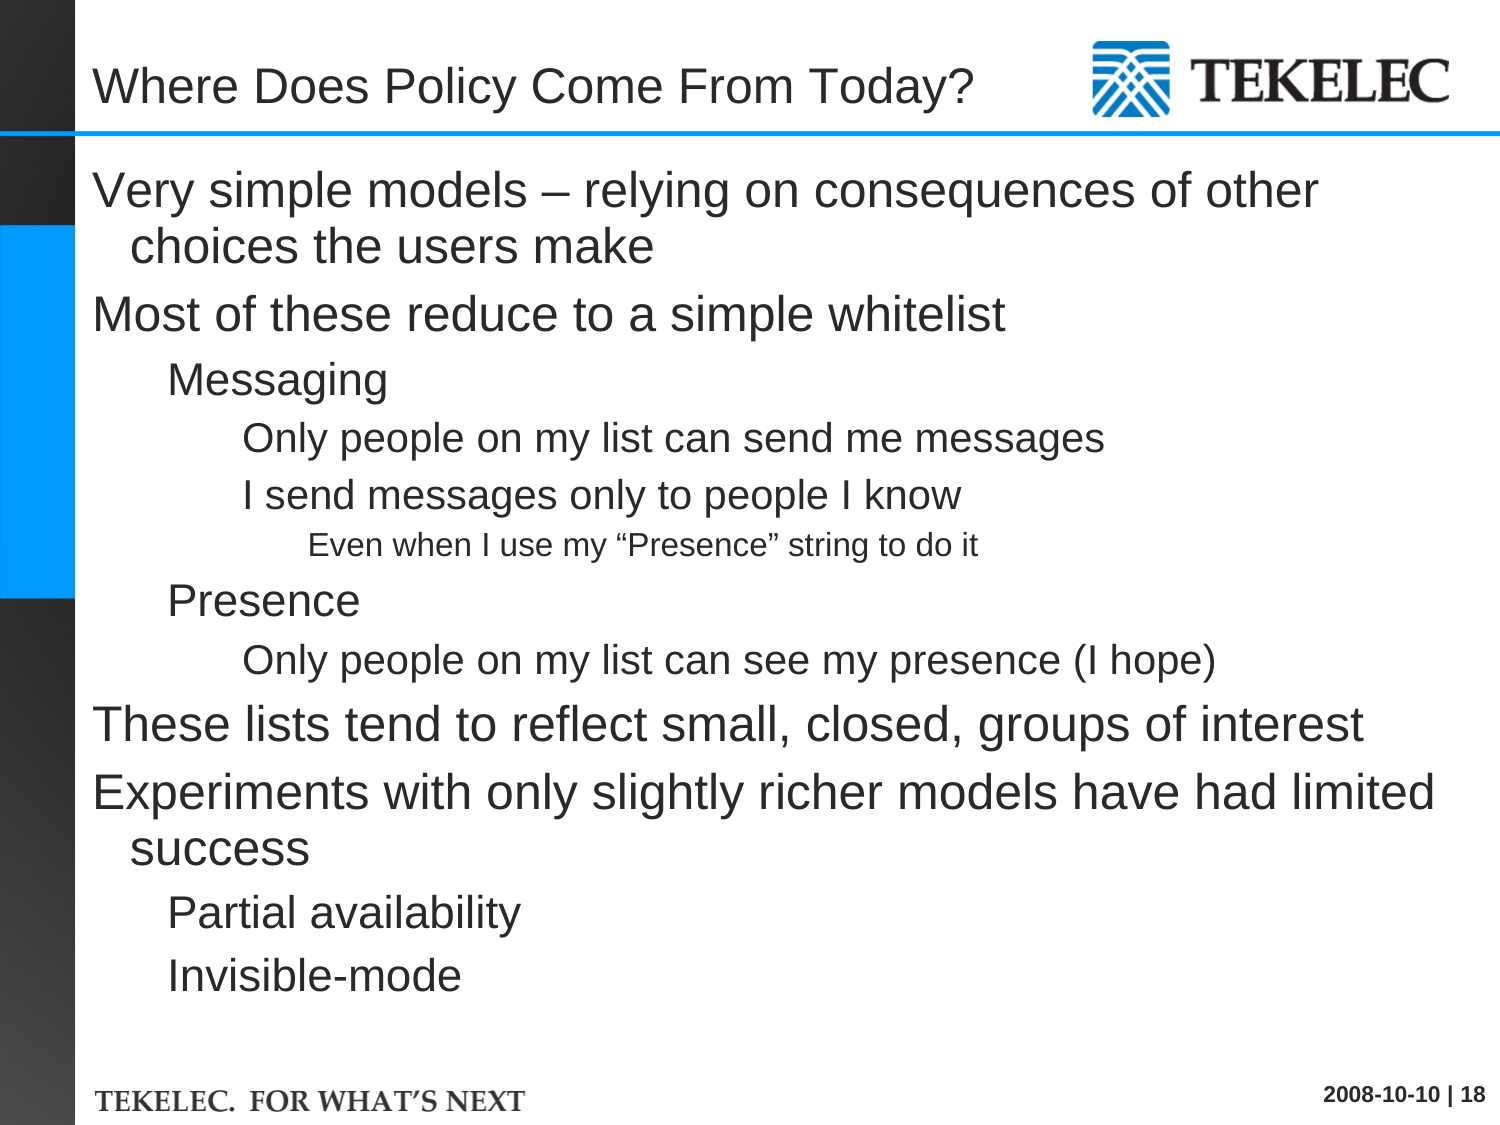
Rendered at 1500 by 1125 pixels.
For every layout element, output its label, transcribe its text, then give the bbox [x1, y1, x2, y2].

title Where Does Policy Come From Today? [92, 15, 1060, 115]
list Very simple models – relying on consequences of other choices the users make Most of these reduce to a simple whitelist Messaging Only people on my list can send me messages I send messages only to people I know Even when I use my “Presence” string to do it Presence Only people on my list can see my presence (I hope) These lists tend to reflect small, closed, groups of interest Experiments with only slightly richer models have had limited success Partial availability Invisible-mode [92, 162, 1480, 1056]
picture [0, 0, 1500, 1125]
